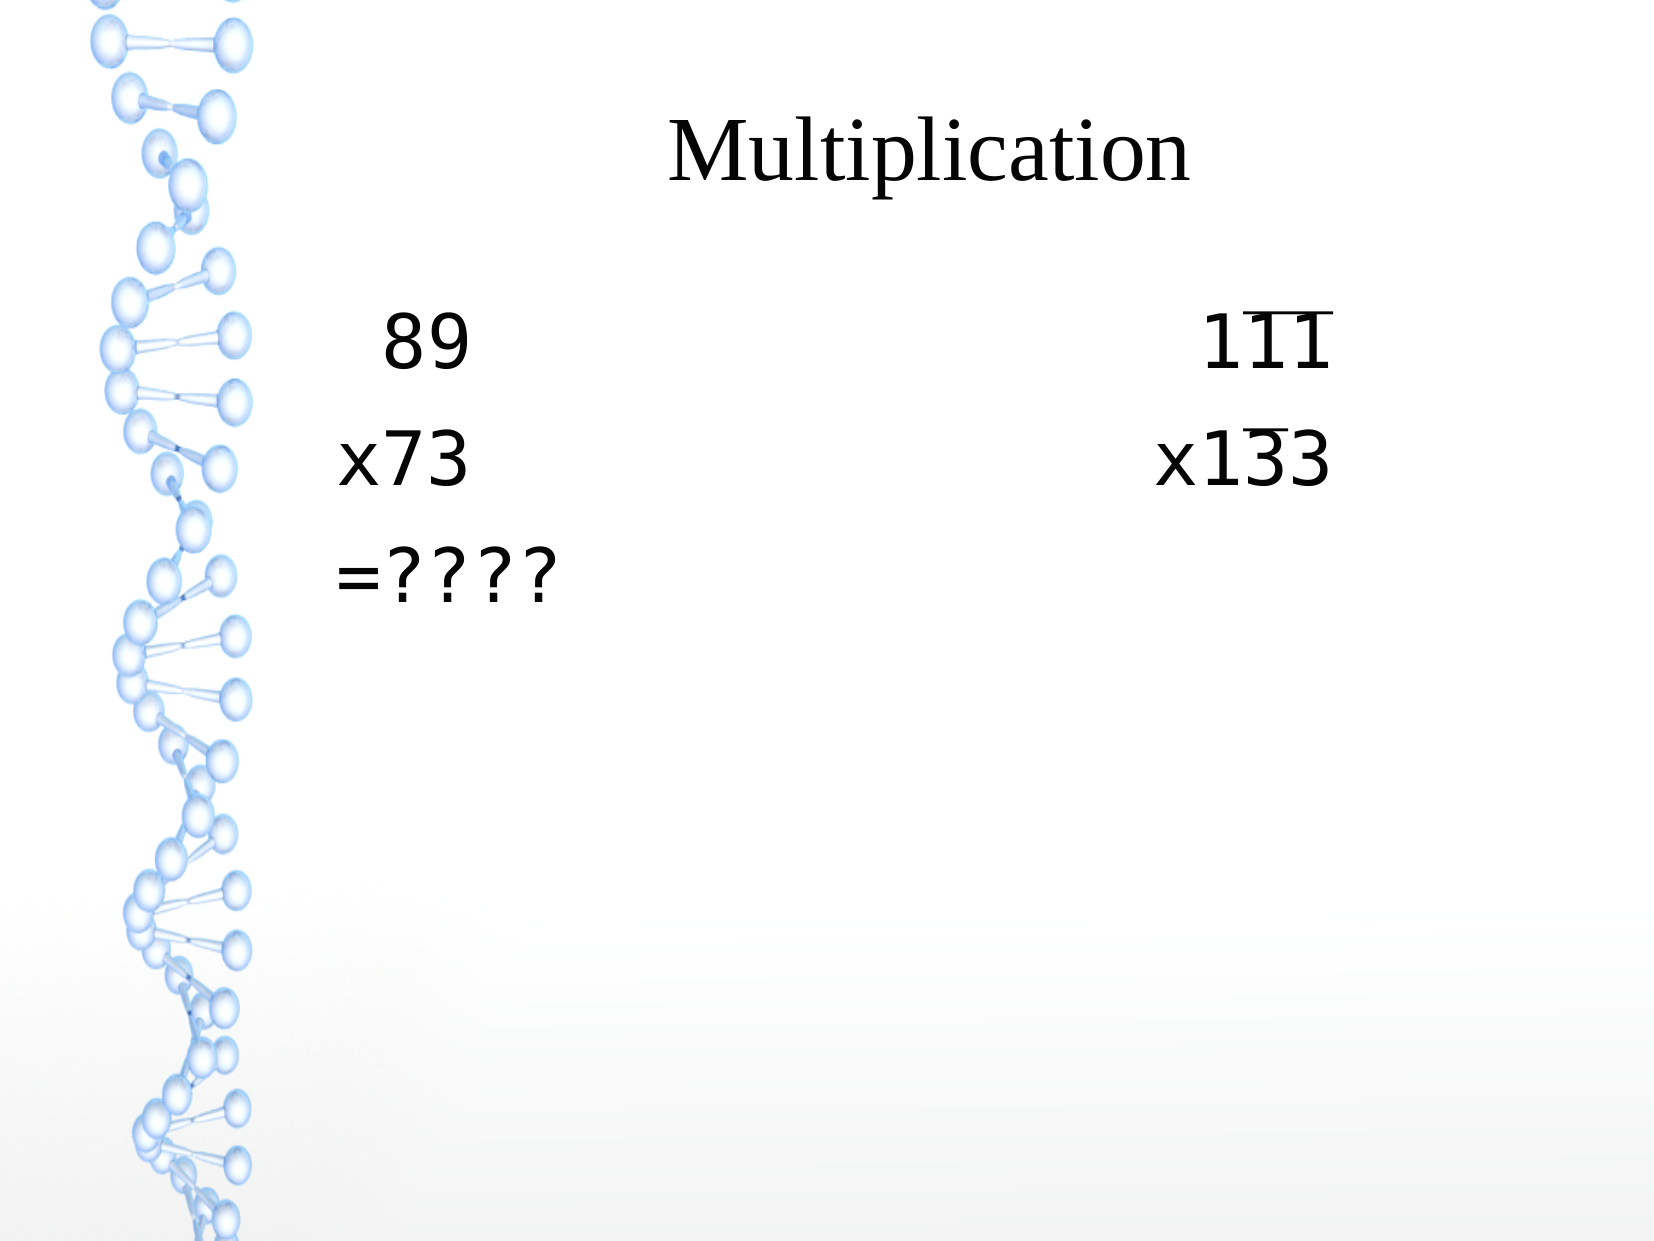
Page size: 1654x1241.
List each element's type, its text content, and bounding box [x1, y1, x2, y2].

title Multiplication [265, 47, 1595, 252]
picture [0, 0, 1654, 1241]
list 1̅1̅1 x1̅33 [946, 299, 1595, 1019]
list 89 x73 =???? [265, 299, 915, 1019]
